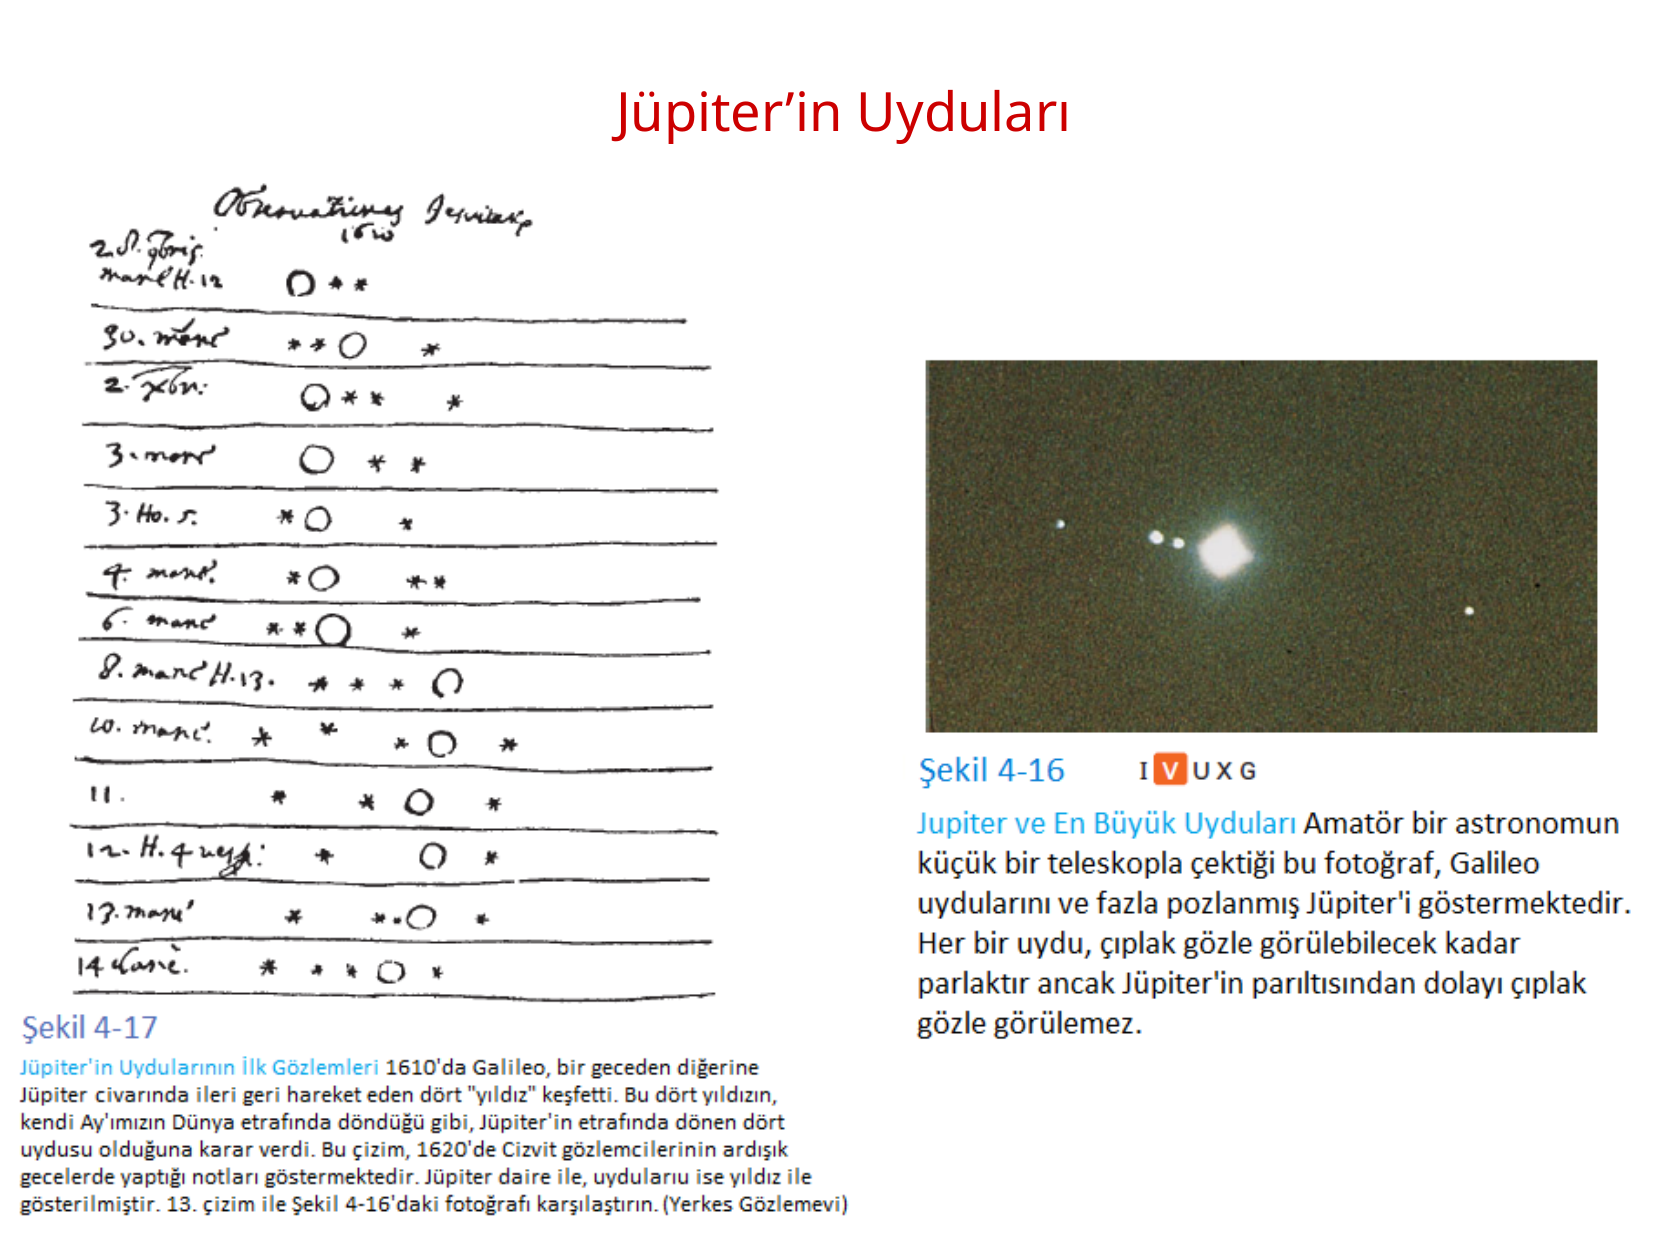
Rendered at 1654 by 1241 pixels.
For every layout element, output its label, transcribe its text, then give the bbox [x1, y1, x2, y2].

title Jüpiter’in Uyduları [82, 43, 1571, 176]
picture [900, 338, 1636, 1046]
picture [15, 182, 856, 1231]
